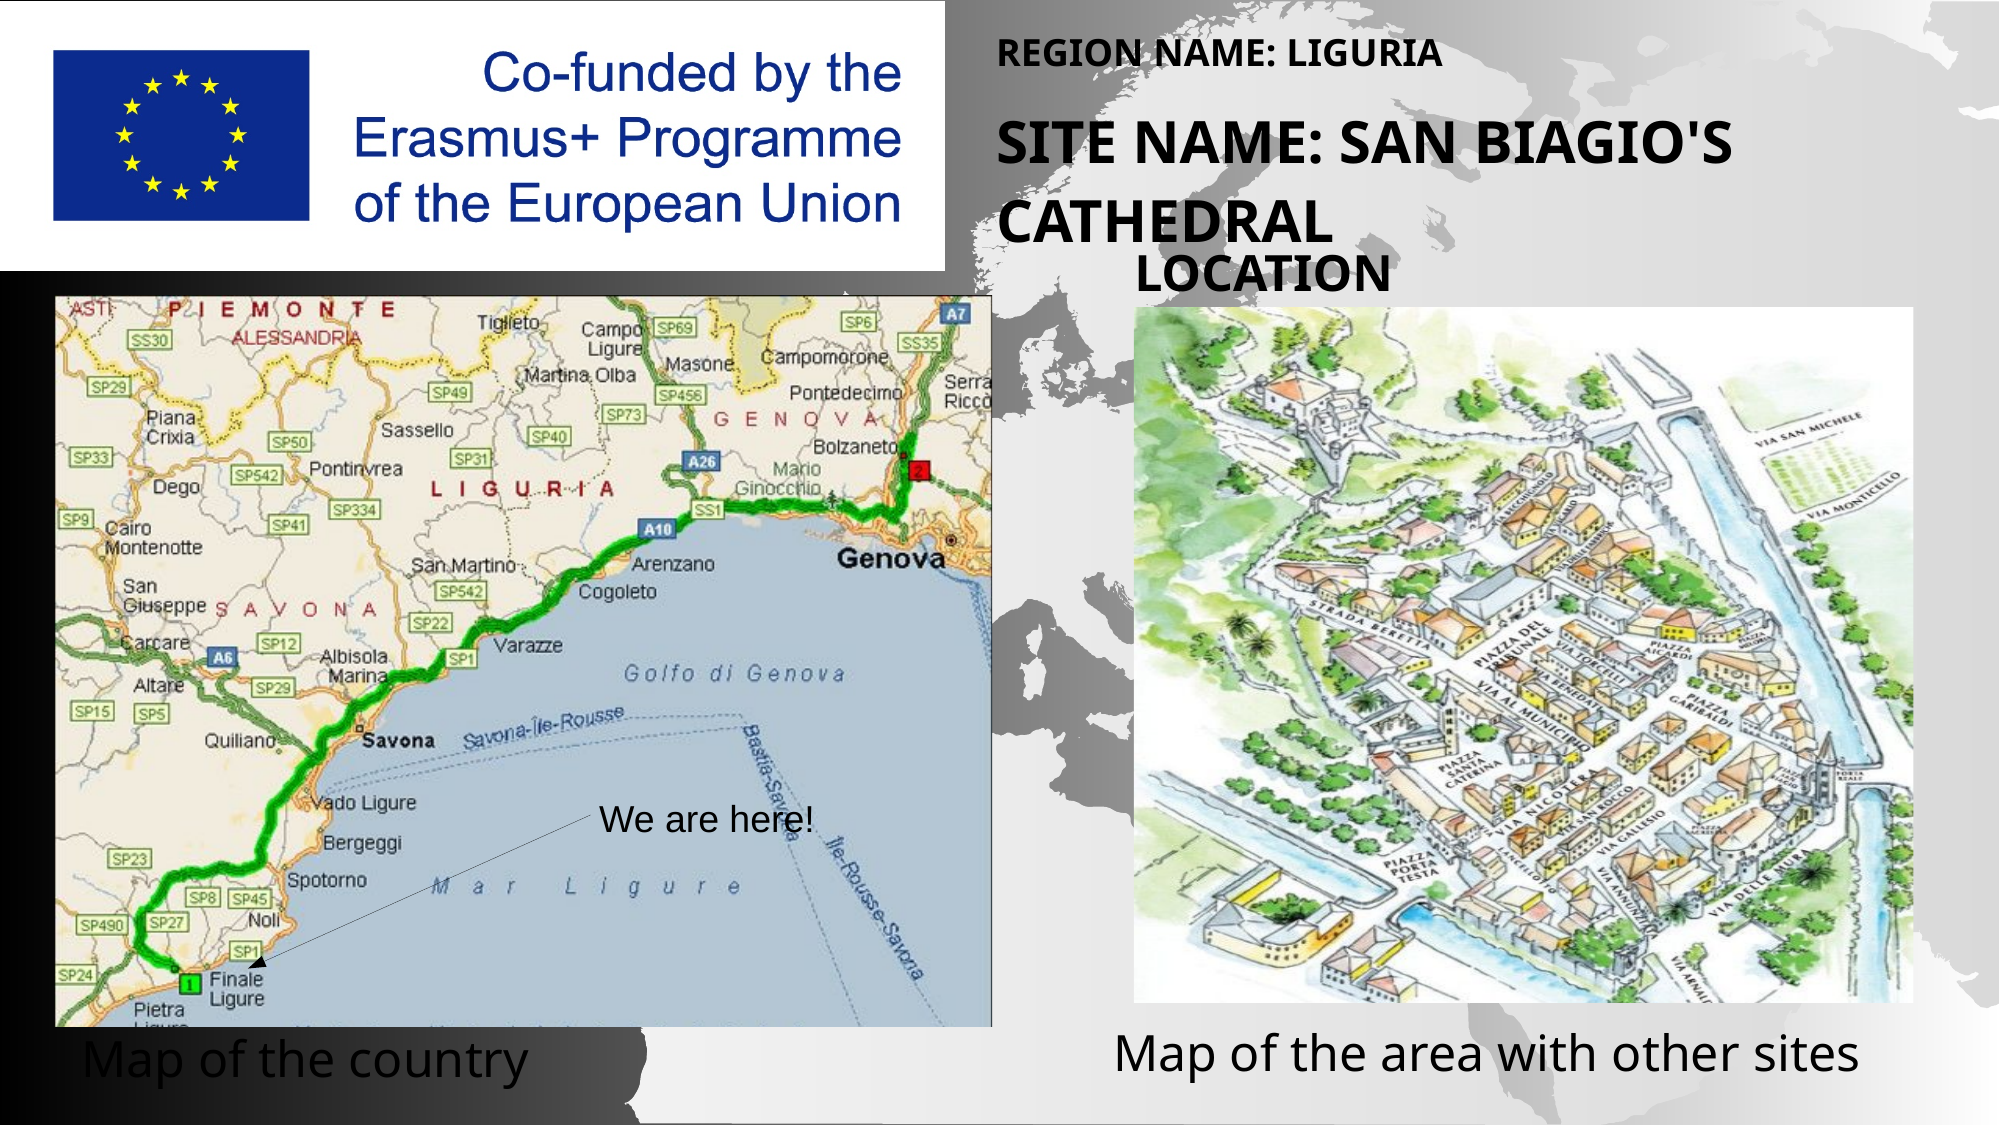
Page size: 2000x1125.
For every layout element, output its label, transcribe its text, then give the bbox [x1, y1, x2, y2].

text_box REGION NAME: LIGURIA SITE NAME: SAN BIAGIO'S CATHEDRAL [981, 19, 1950, 234]
text_box Map of the country [66, 1027, 906, 1125]
picture [54, 295, 993, 1027]
text_box Map of the area with other sites [1098, 1014, 2000, 1122]
text_box LOCATION [318, 234, 2000, 342]
text_box We are here! [584, 791, 839, 891]
picture [0, 1, 945, 271]
picture [1133, 307, 1914, 1003]
